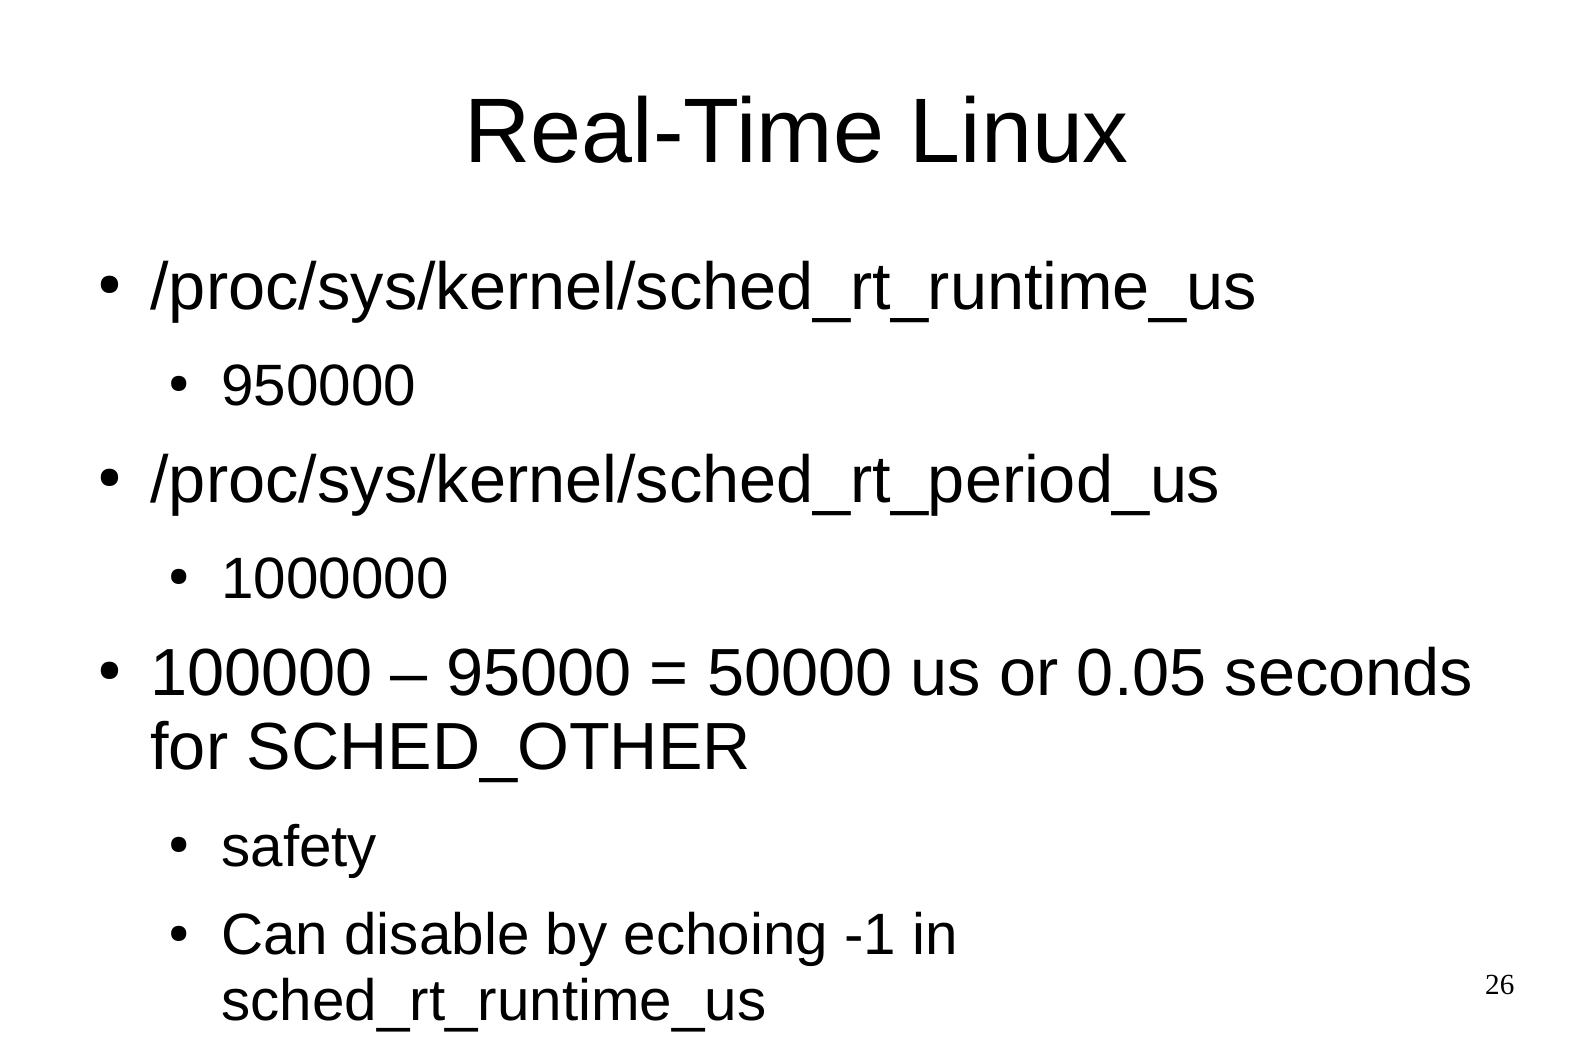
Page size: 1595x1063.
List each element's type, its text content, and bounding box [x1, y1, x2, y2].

title Real-Time Linux [79, 49, 1515, 213]
list /proc/sys/kernel/sched_rt_runtime_us 950000 /proc/sys/kernel/sched_rt_period_us 1000000 100000 – 95000 = 50000 us or 0.05 seconds for SCHED_OTHER safety Can disable by echoing -1 in sched_rt_runtime_us [79, 248, 1515, 1033]
